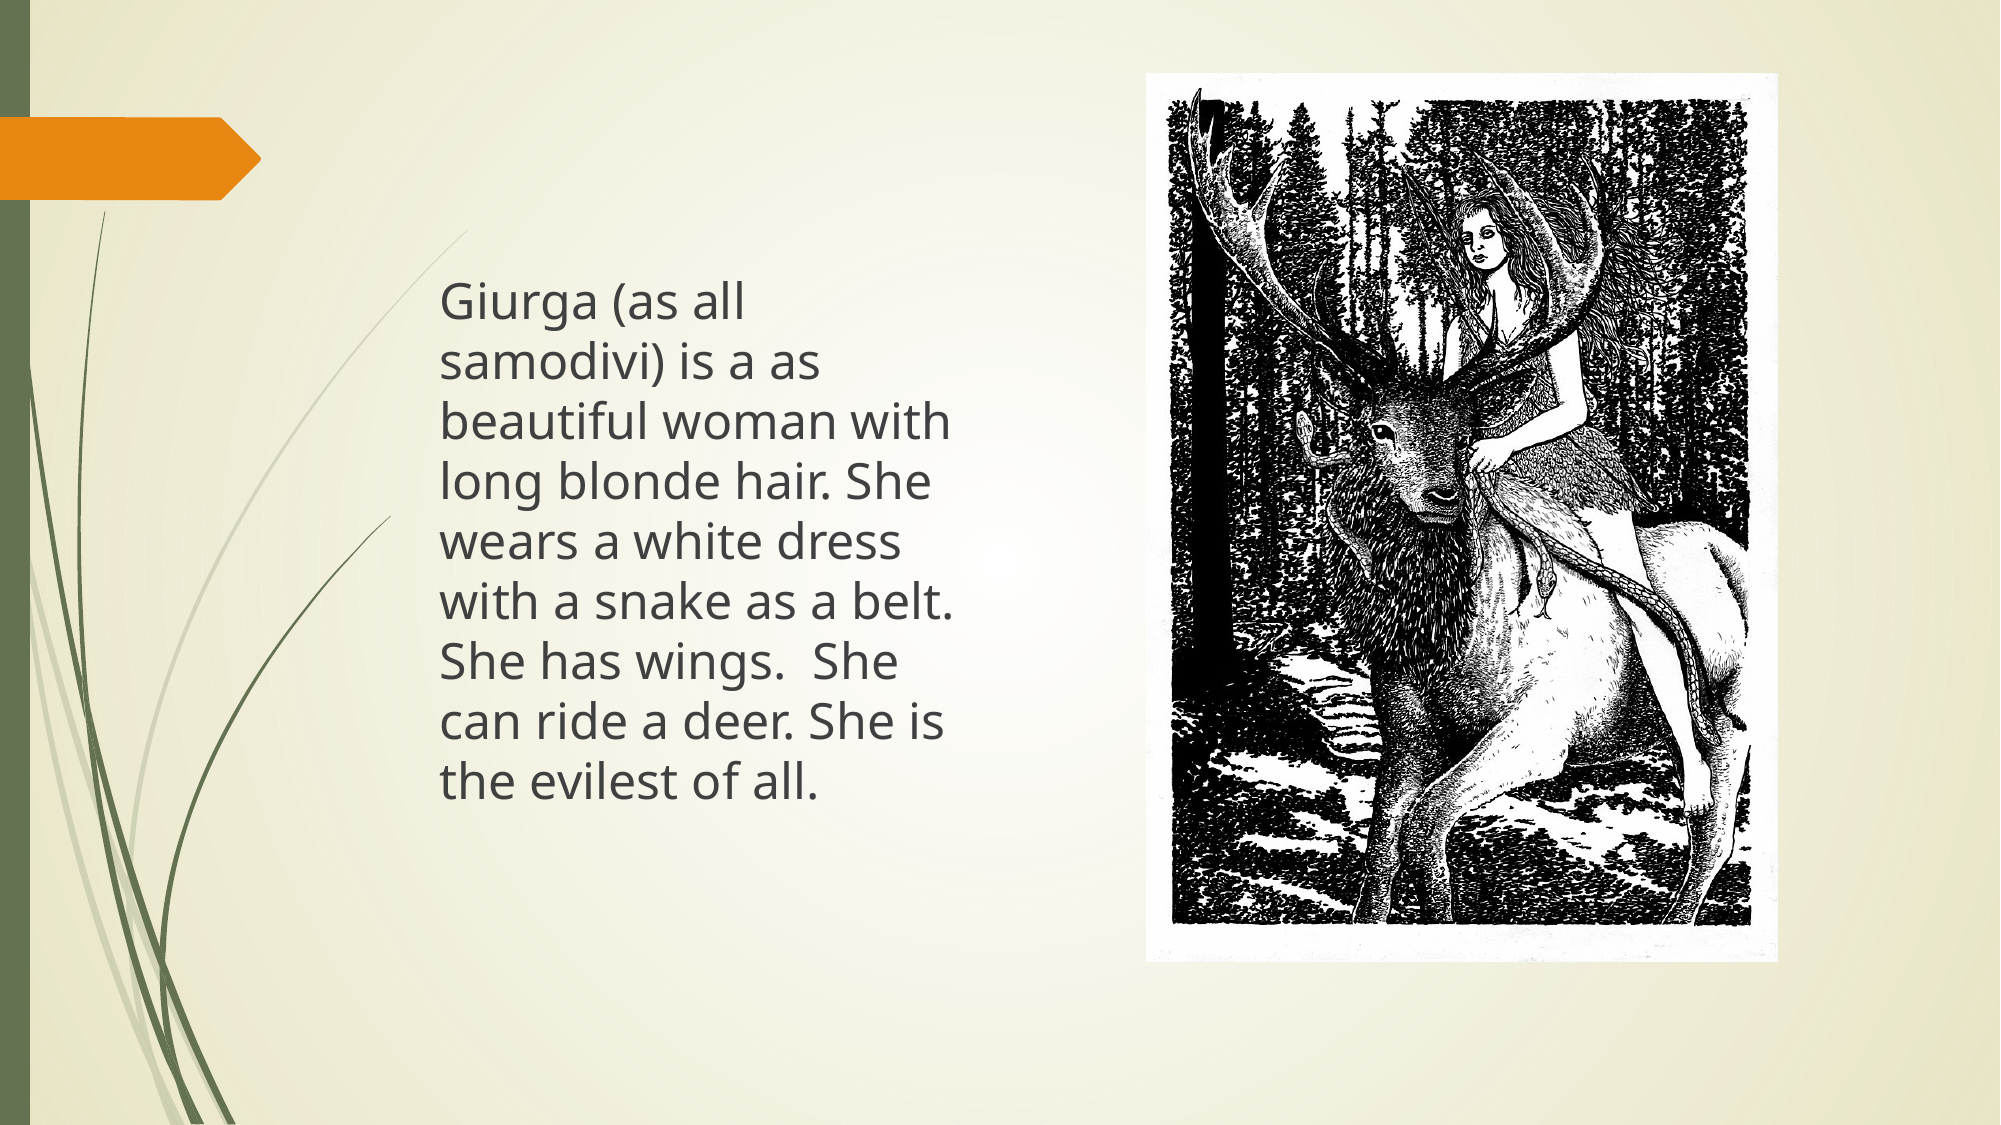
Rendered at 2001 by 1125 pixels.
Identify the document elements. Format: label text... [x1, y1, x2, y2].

picture [1146, 73, 1778, 962]
list Giurga (as all samodivi) is a as beautiful woman with long blonde hair. She wears a white dress with a snake as a belt. She has wings. She can ride a deer. She is the evilest of all. [424, 262, 1000, 962]
